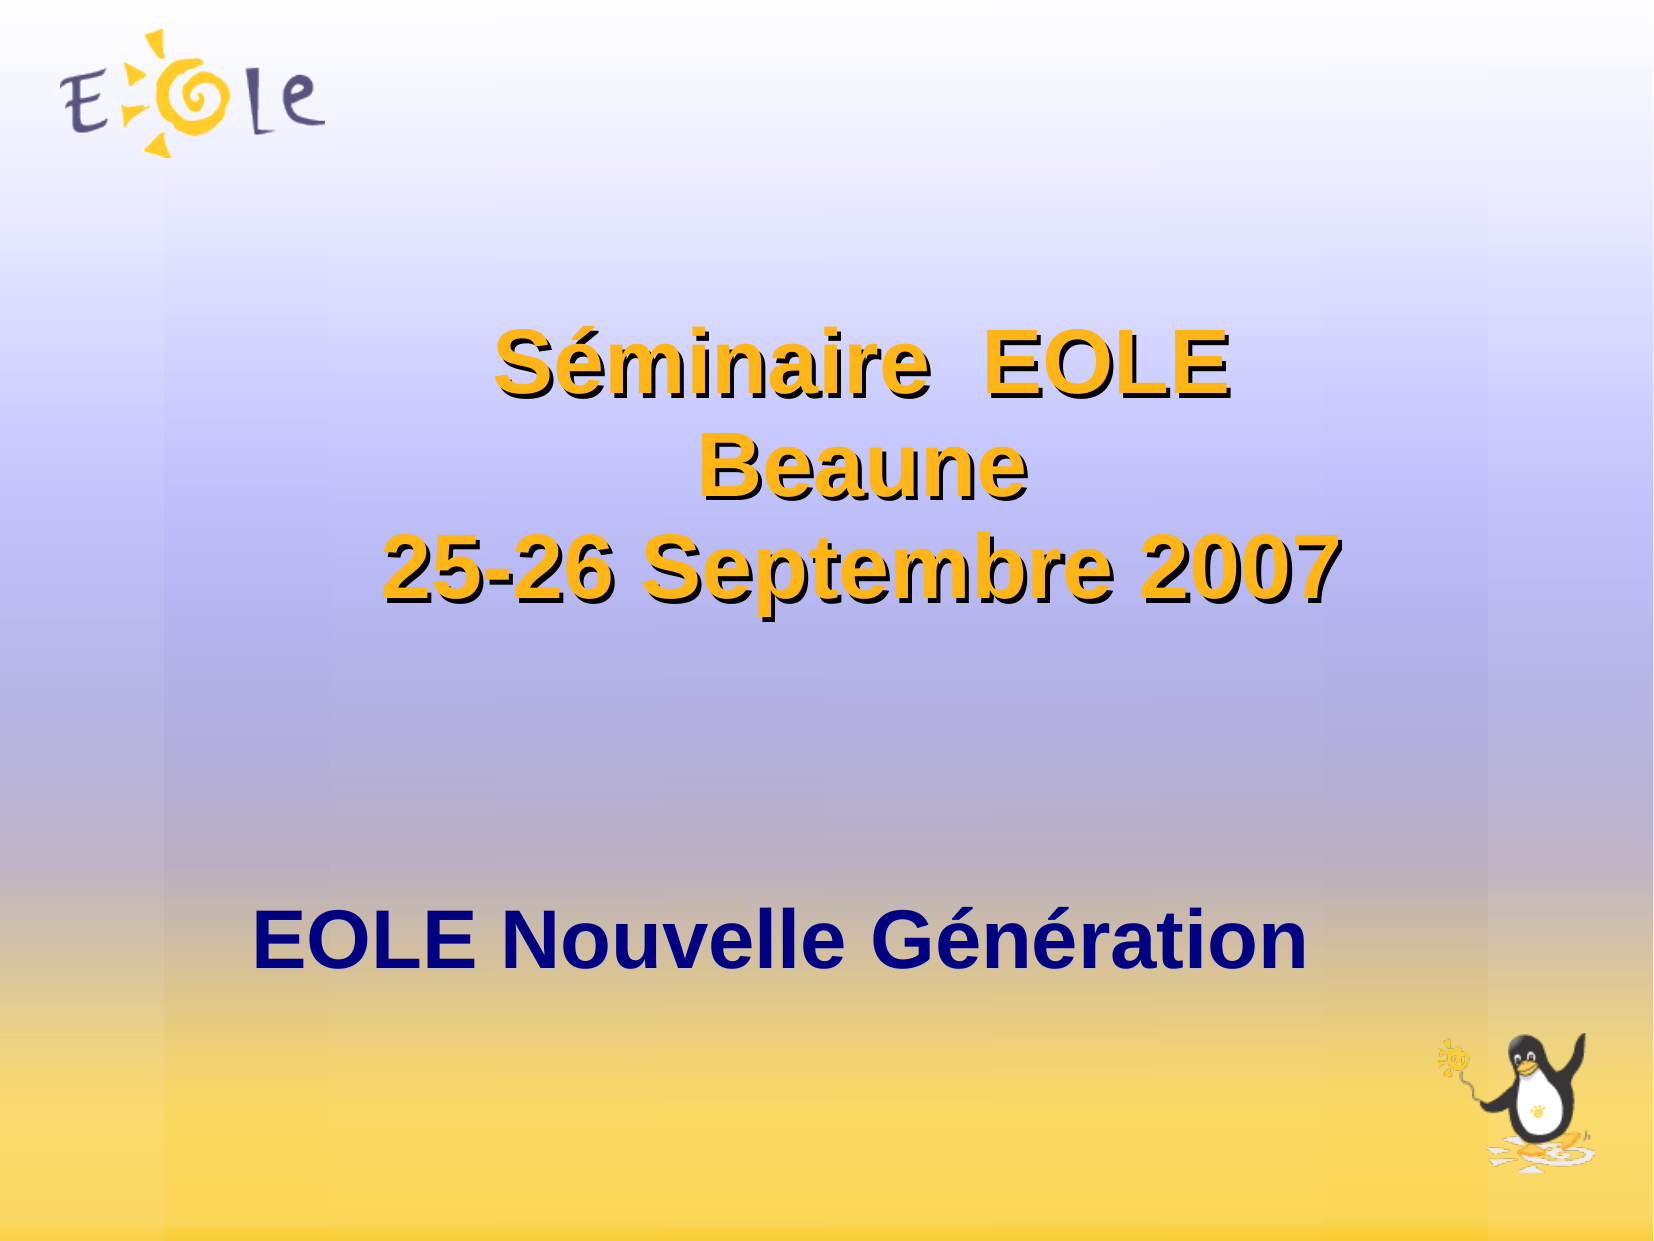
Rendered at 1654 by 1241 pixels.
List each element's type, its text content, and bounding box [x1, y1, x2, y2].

text_box EOLE Nouvelle Génération [236, 885, 1325, 1008]
picture [0, 0, 1654, 1241]
title Séminaire EOLE Beaune 25-26 Septembre 2007 [118, 191, 1607, 739]
